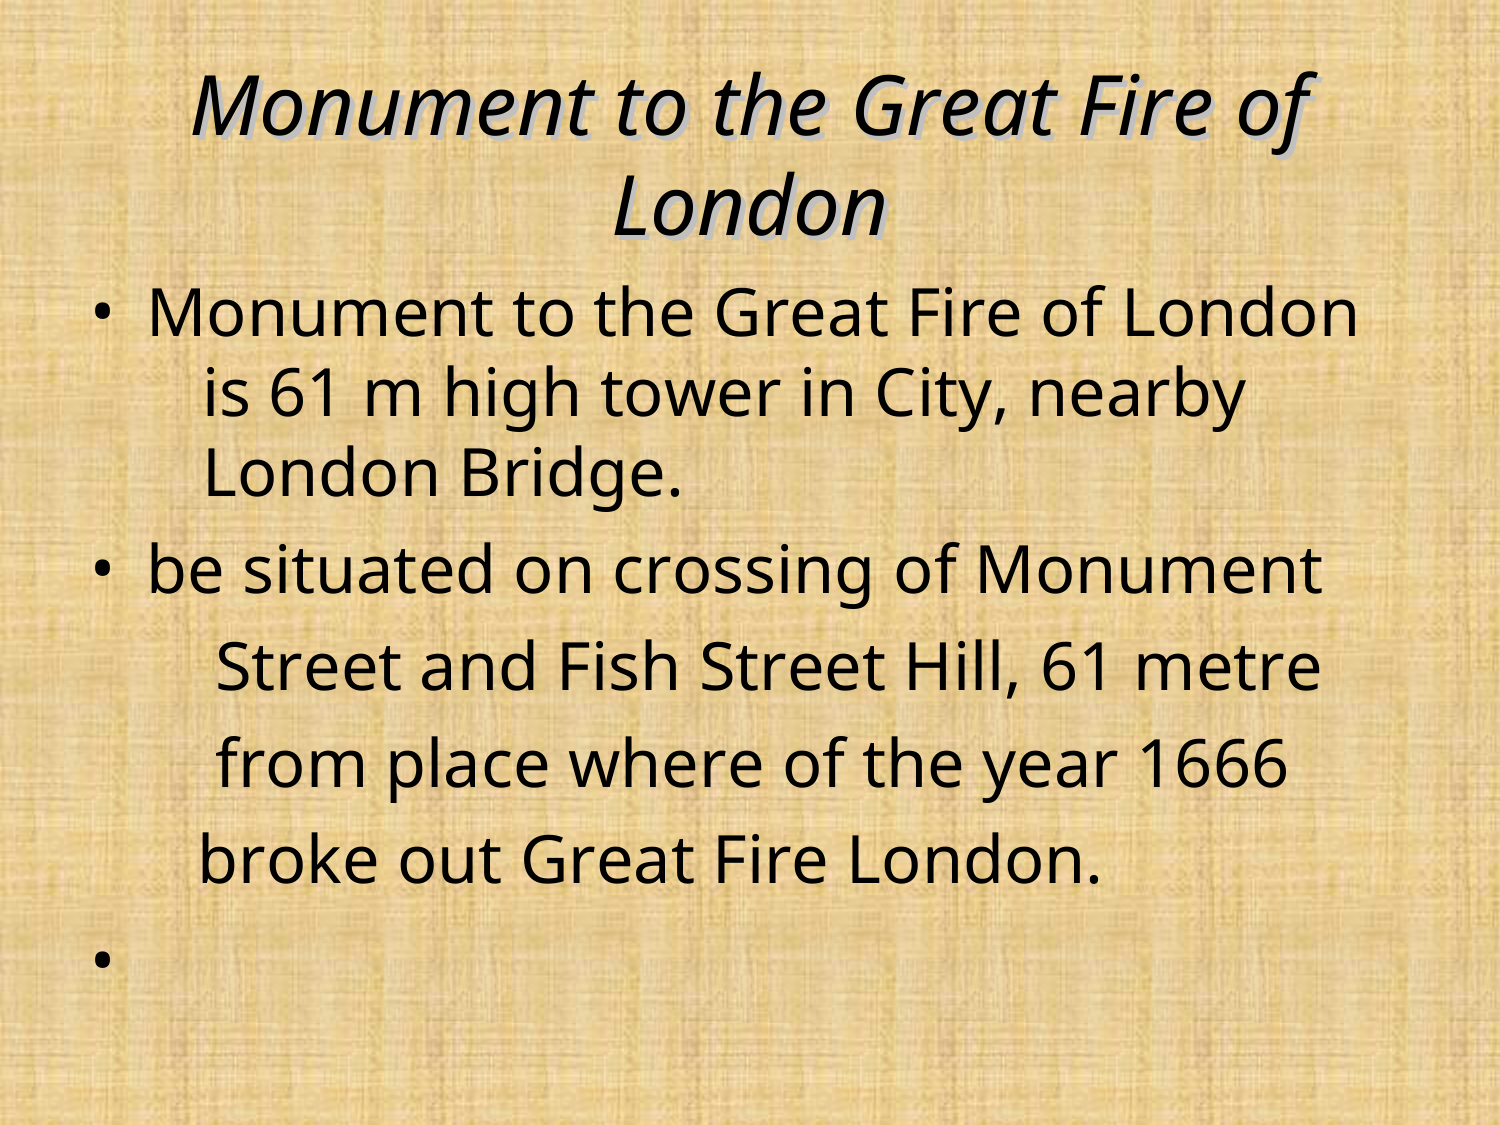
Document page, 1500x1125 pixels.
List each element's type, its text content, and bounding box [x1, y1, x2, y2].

title Monument to the Great Fire of London [75, 45, 1426, 233]
list Monument to the Great Fire of London is 61 m high tower in City, nearby London Bridge. be situated on crossing of Monument Street and Fish Street Hill, 61 metre from place where of the year 1666 broke out Great Fire London. [75, 262, 1426, 1005]
